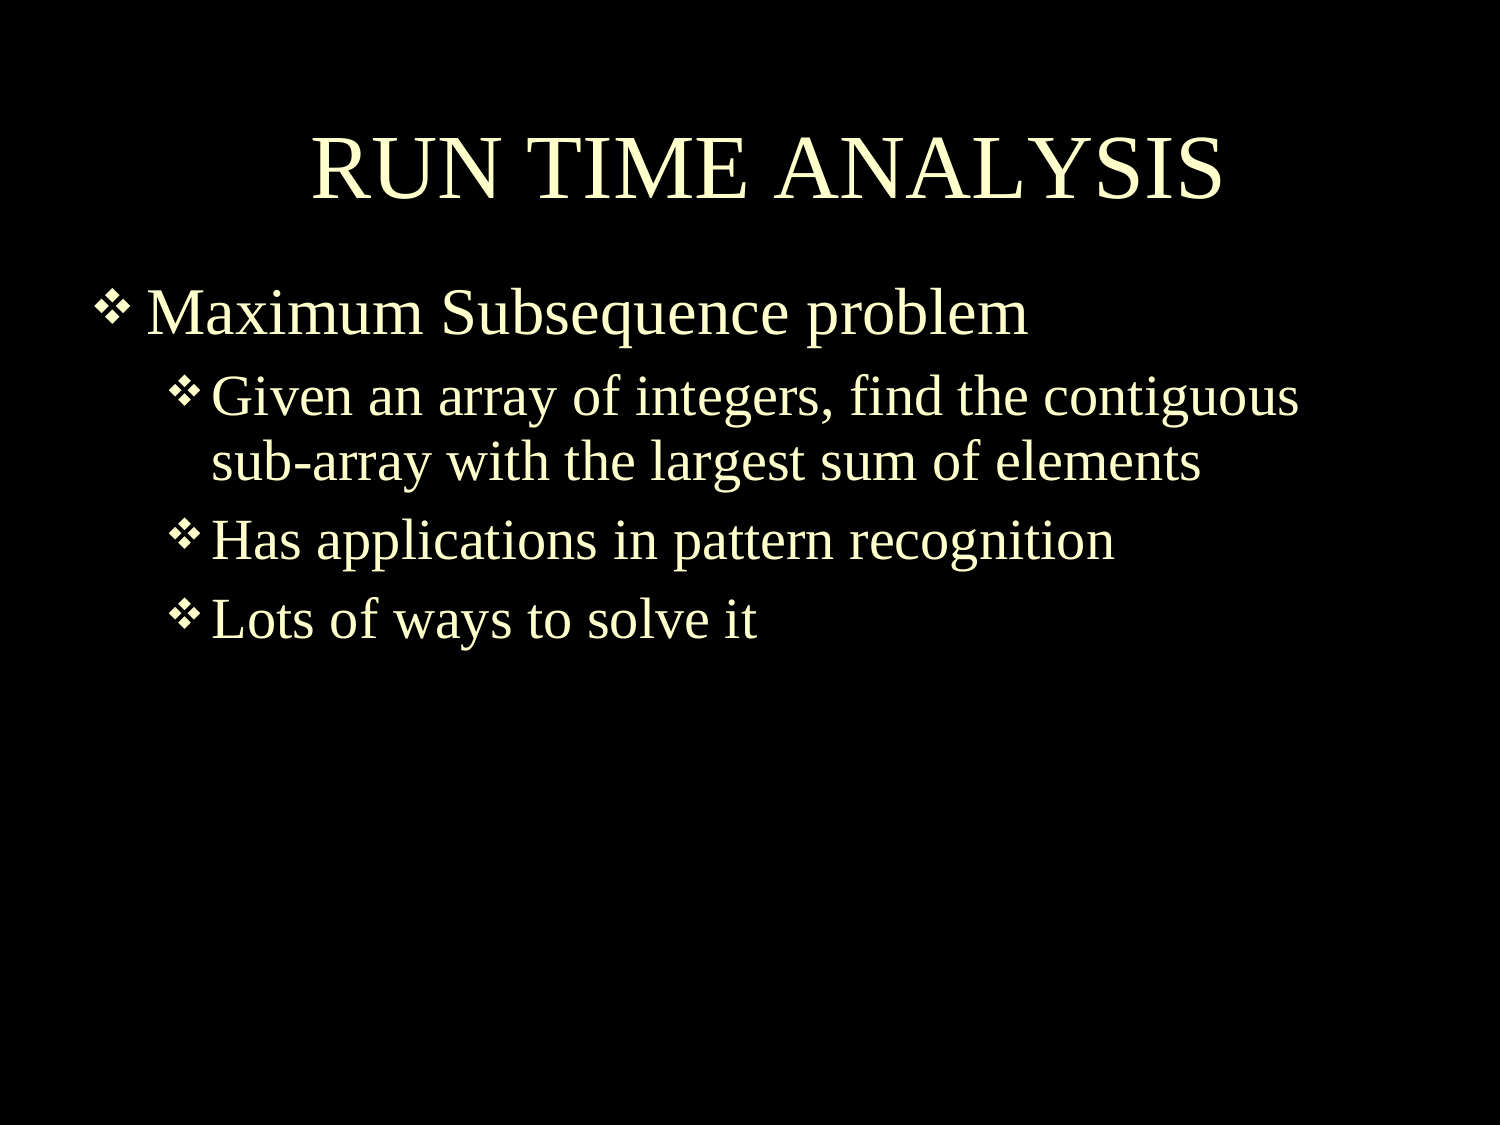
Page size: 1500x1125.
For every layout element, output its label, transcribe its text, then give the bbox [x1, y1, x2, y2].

title RUN TIME ANALYSIS [112, 72, 1426, 263]
list Maximum Subsequence problem Given an array of integers, find the contiguous sub-array with the largest sum of elements Has applications in pattern recognition Lots of ways to solve it [75, 267, 1426, 947]
